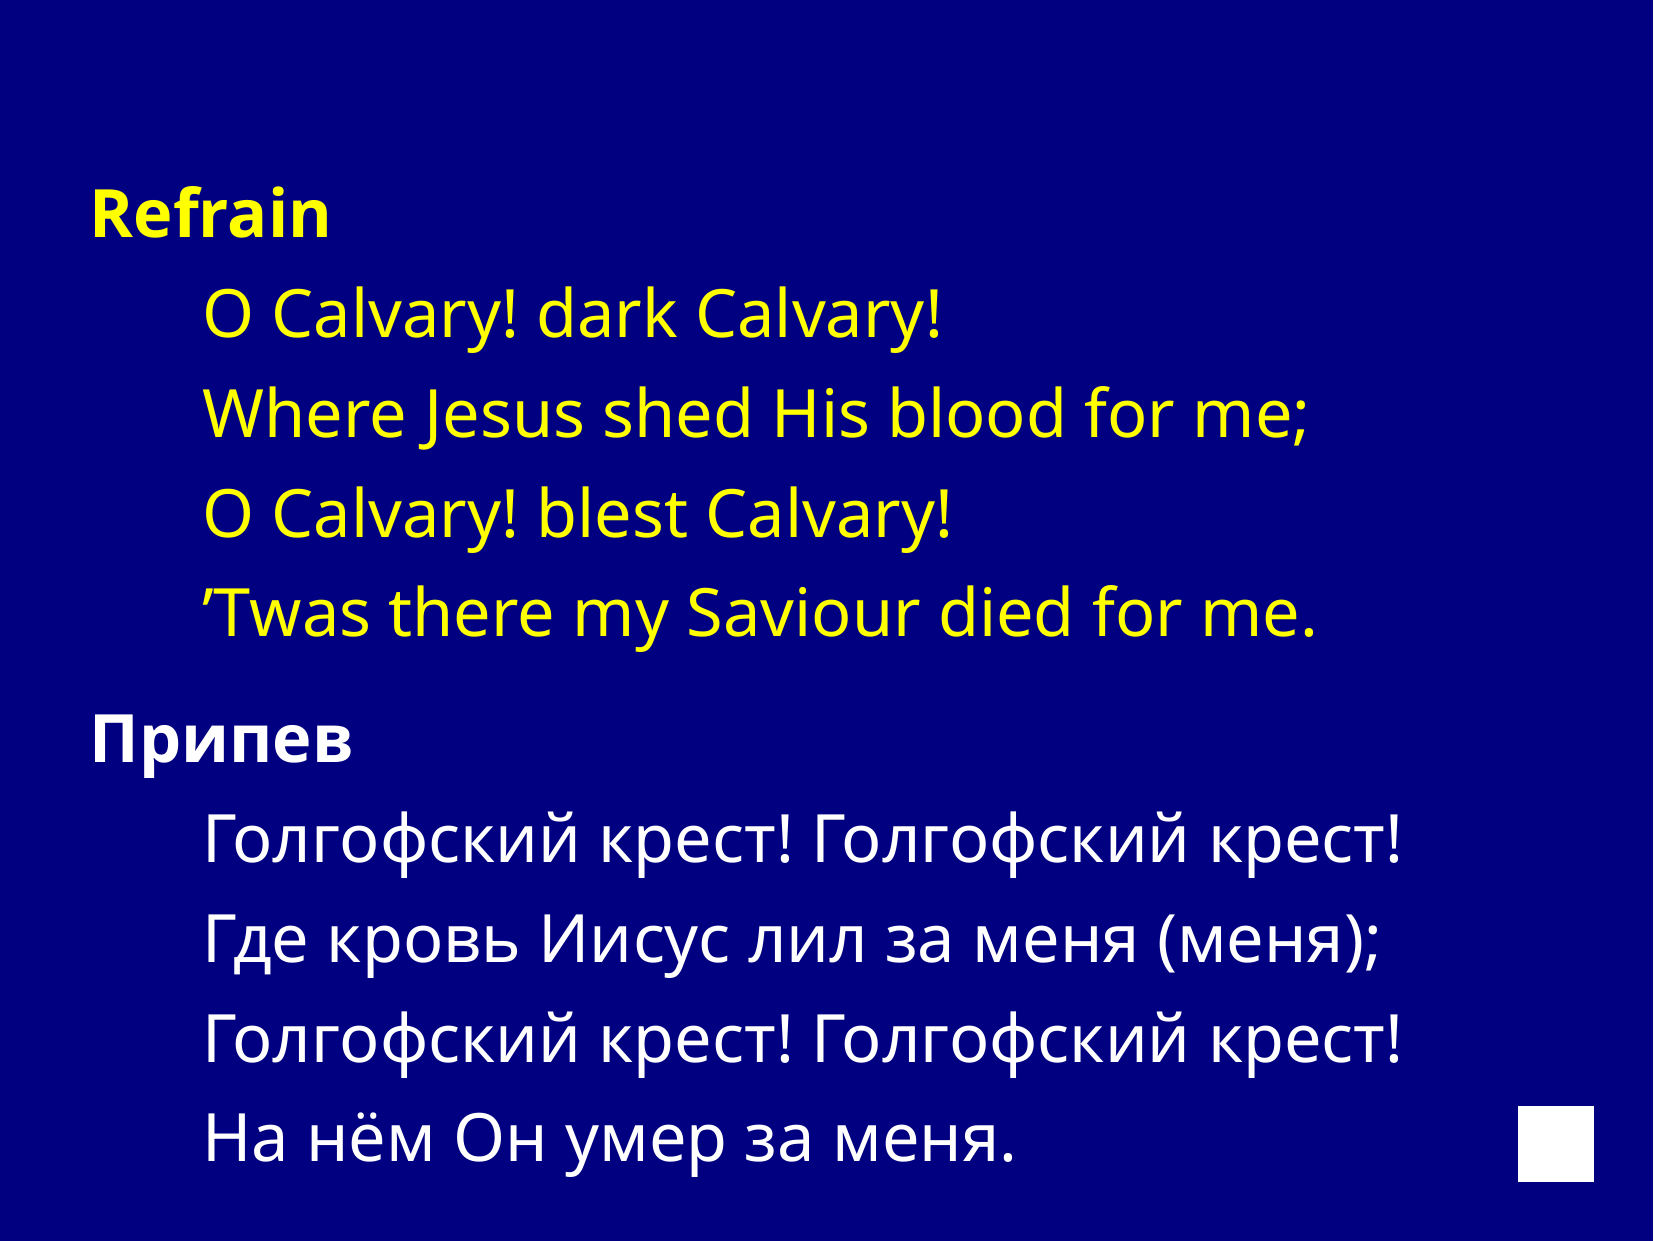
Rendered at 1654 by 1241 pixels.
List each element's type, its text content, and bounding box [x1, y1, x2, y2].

text_box Припев Голгофский крест! Голгофский крест! Где кровь Иисус лил за меня (меня); Голгофский крест! Голгофский крест! На нём Он умер за меня. [75, 675, 1576, 1163]
text_box Refrain O Calvary! dark Calvary! Where Jesus shed His blood for me; O Calvary! blest Calvary! ’Twas there my Saviour died for me. [75, 150, 1576, 638]
text_box [1518, 1106, 1594, 1182]
